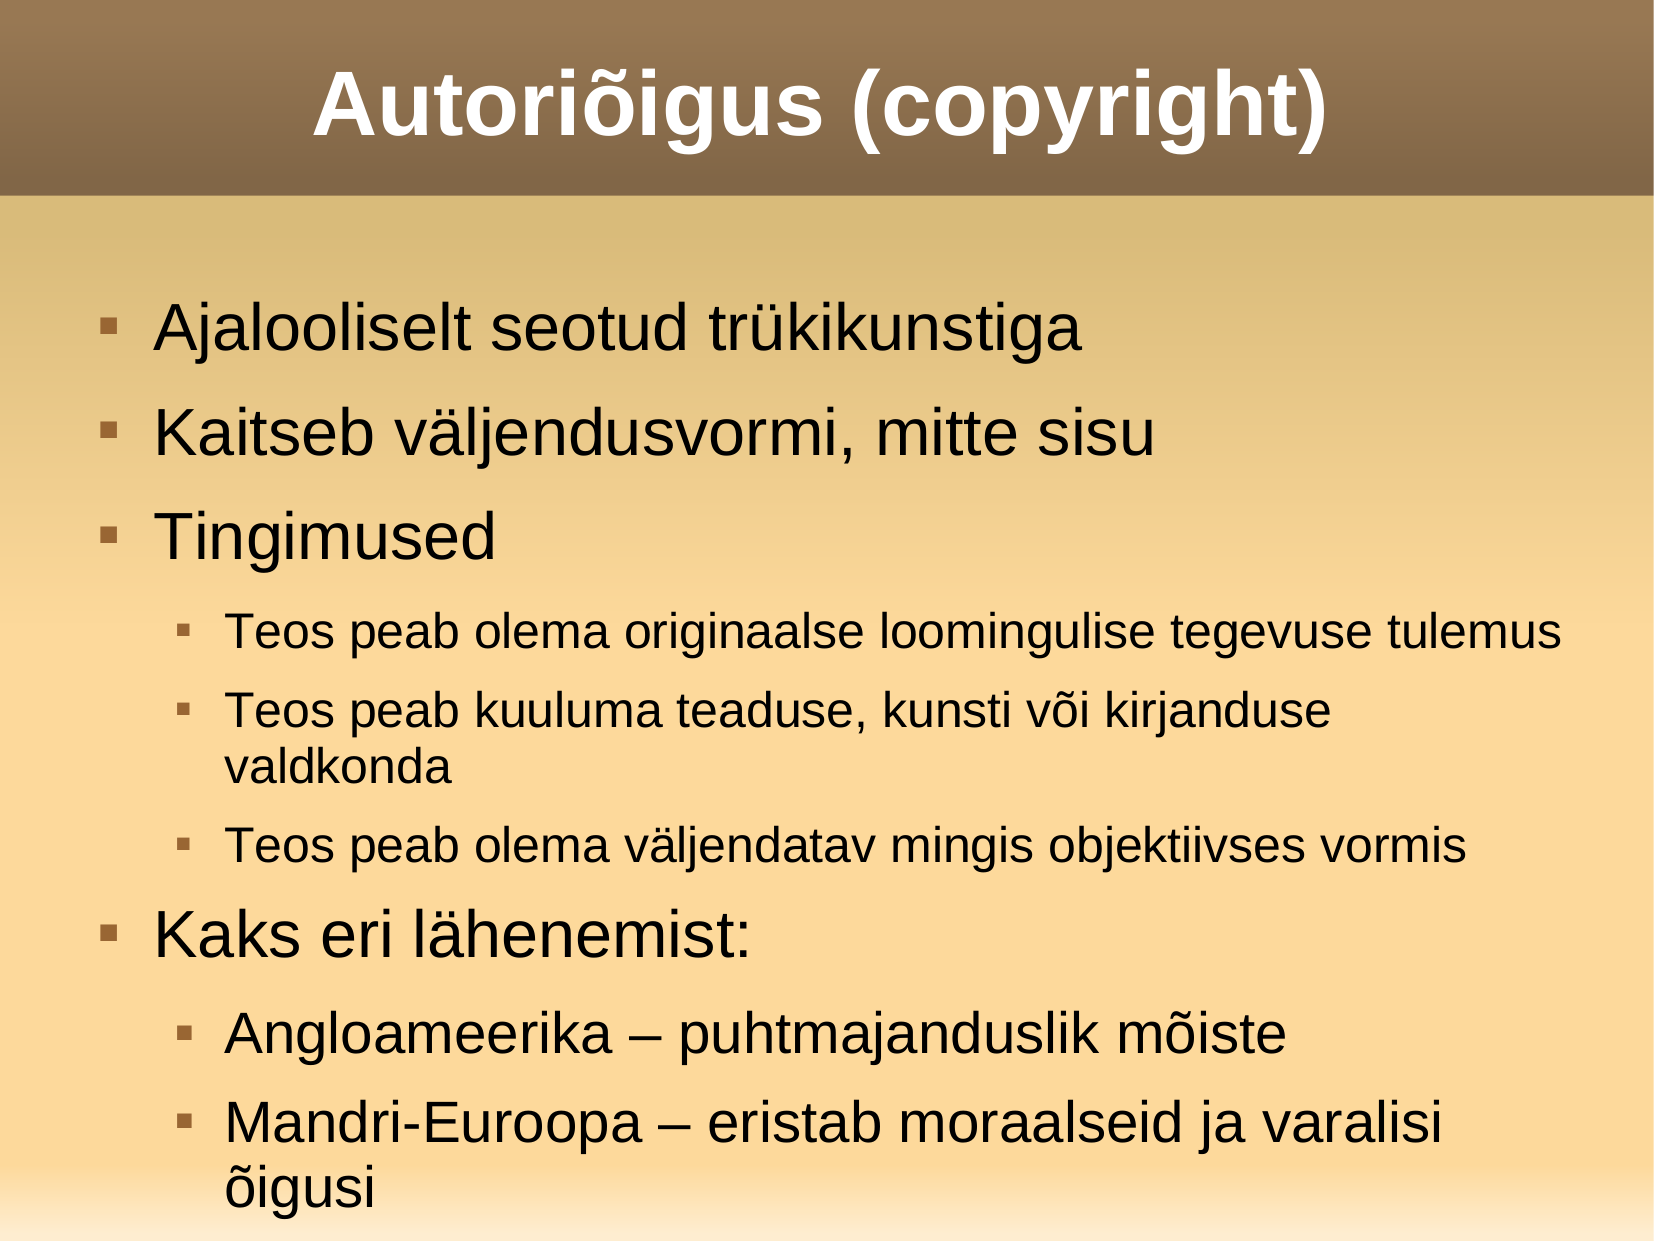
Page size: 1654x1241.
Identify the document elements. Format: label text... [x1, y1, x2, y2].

title Autoriõigus (copyright) [76, 7, 1565, 200]
list Ajalooliselt seotud trükikunstiga Kaitseb väljendusvormi, mitte sisu Tingimused Teos peab olema originaalse loomingulise tegevuse tulemus Teos peab kuuluma teaduse, kunsti või kirjanduse valdkonda Teos peab olema väljendatav mingis objektiivses vormis Kaks eri lähenemist: Angloameerika – puhtmajanduslik mõiste Mandri-Euroopa – eristab moraalseid ja varalisi õigusi [82, 290, 1571, 1220]
picture [0, 0, 1654, 1241]
